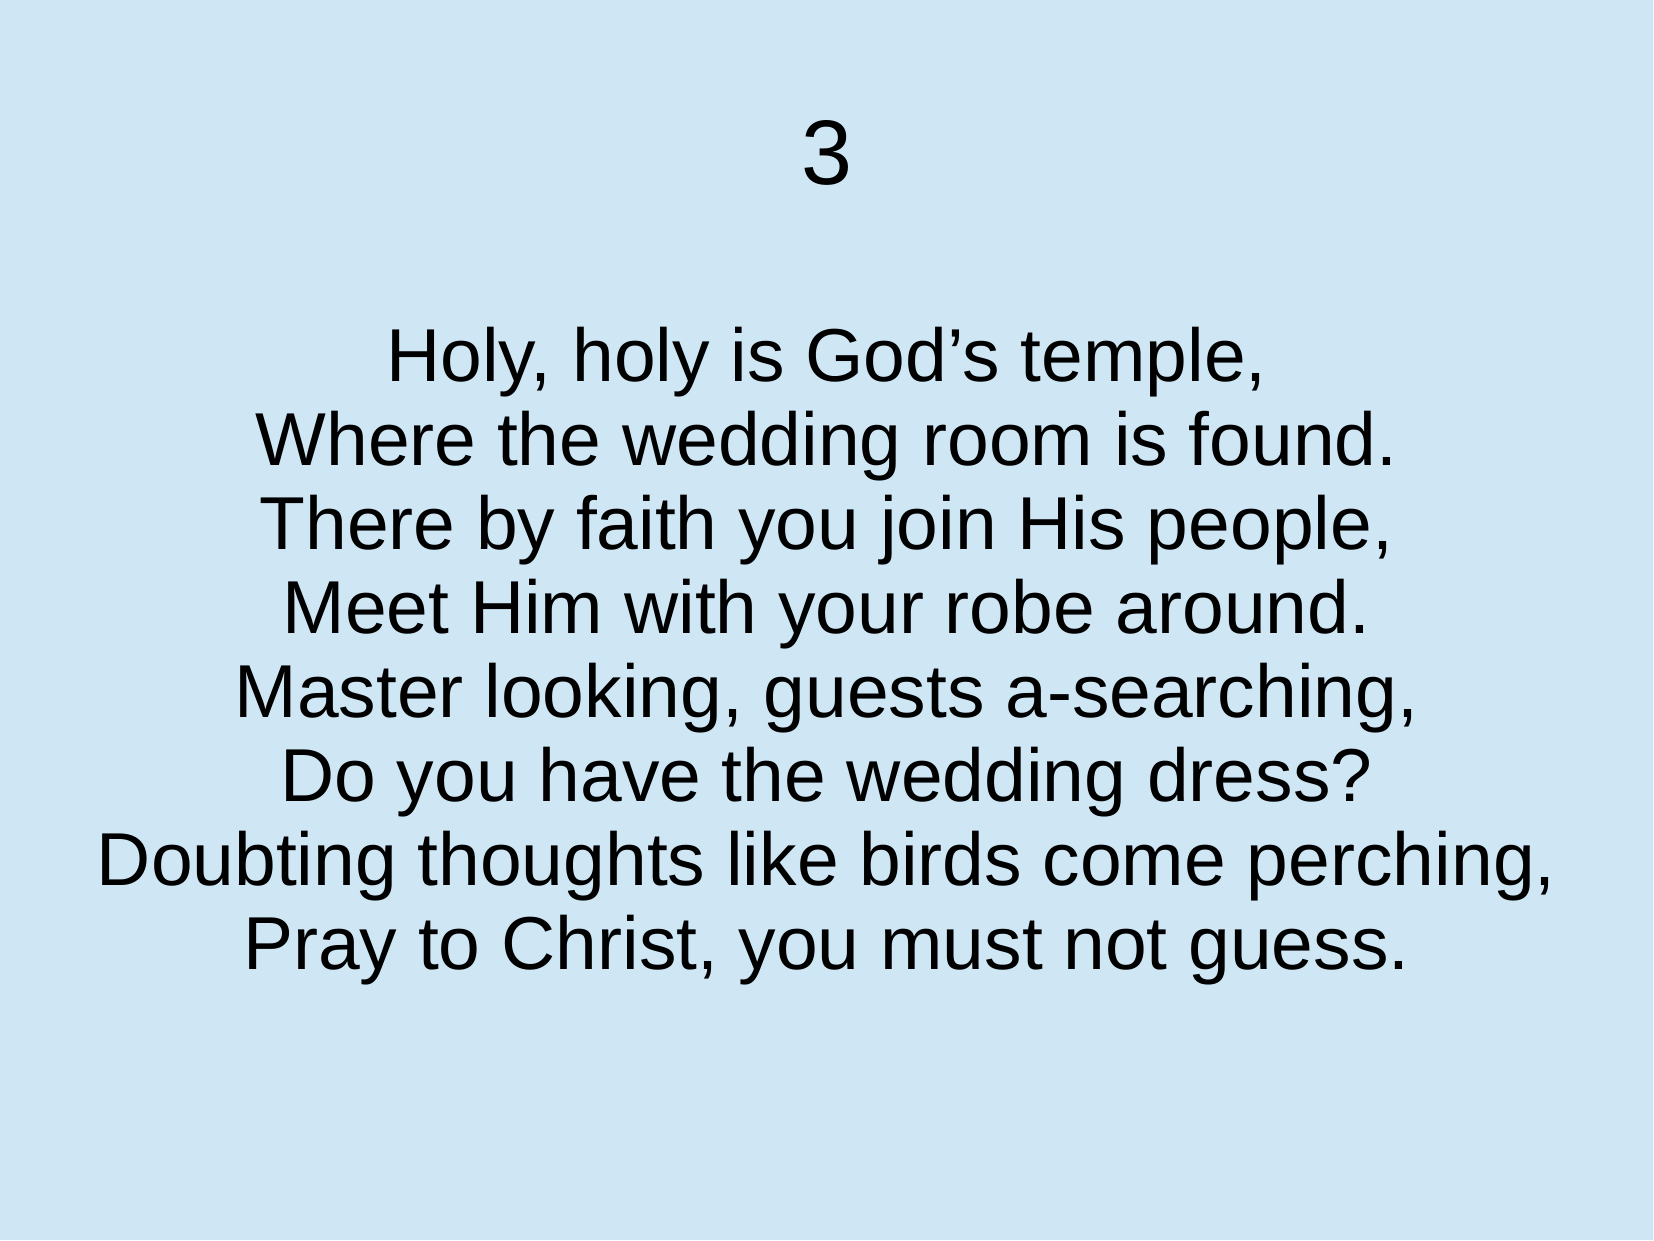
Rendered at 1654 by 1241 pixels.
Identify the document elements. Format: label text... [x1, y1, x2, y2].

title 3 [82, 49, 1571, 257]
subtitle Holy, holy is God’s temple, Where the wedding room is found. There by faith you join His people, Meet Him with your robe around. Master looking, guests a-searching, Do you have the wedding dress? Doubting thoughts like birds come perching, Pray to Christ, you must not guess. [82, 290, 1571, 1010]
